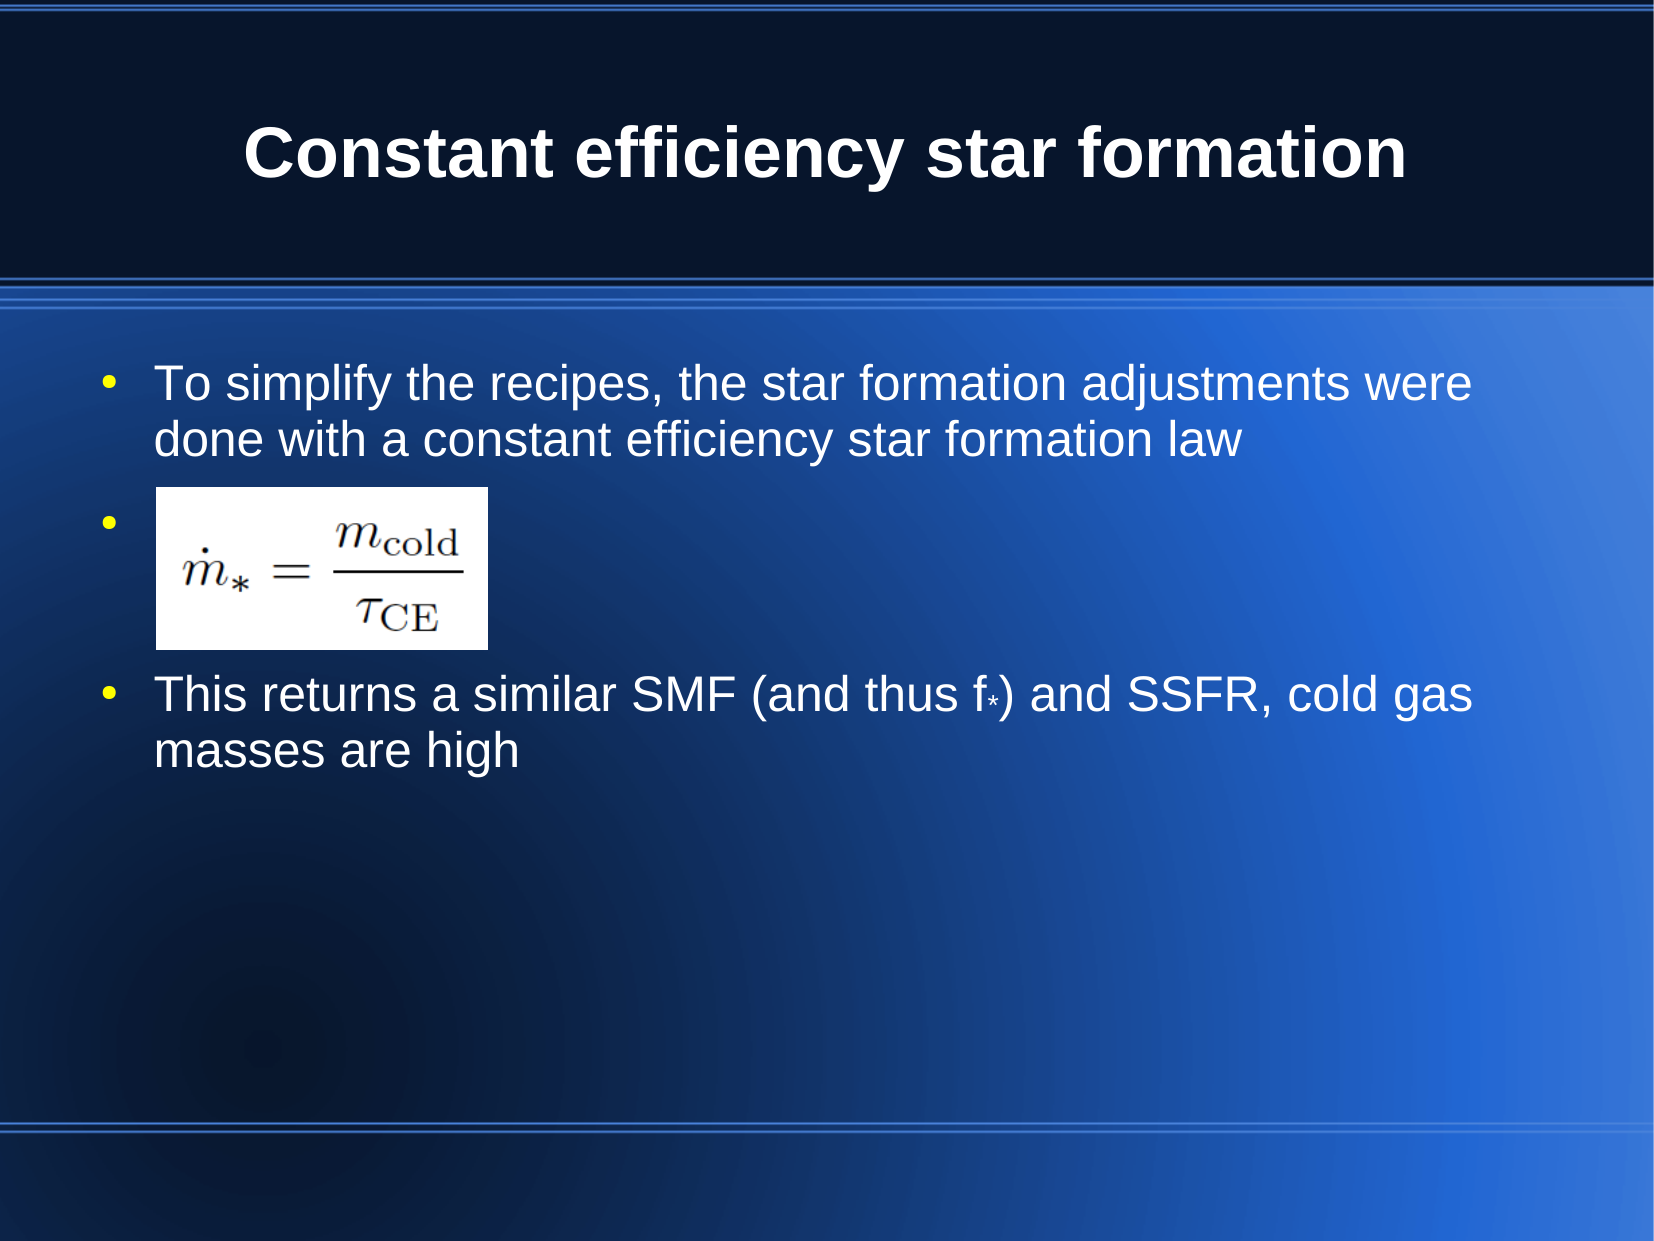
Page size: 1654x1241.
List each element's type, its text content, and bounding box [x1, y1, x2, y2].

list To simplify the recipes, the star formation adjustments were done with a constant efficiency star formation law This returns a similar SMF (and thus f*) and SSFR, cold gas masses are high [82, 355, 1571, 1058]
title Constant efficiency star formation [82, 49, 1571, 257]
picture [0, 0, 1654, 1241]
